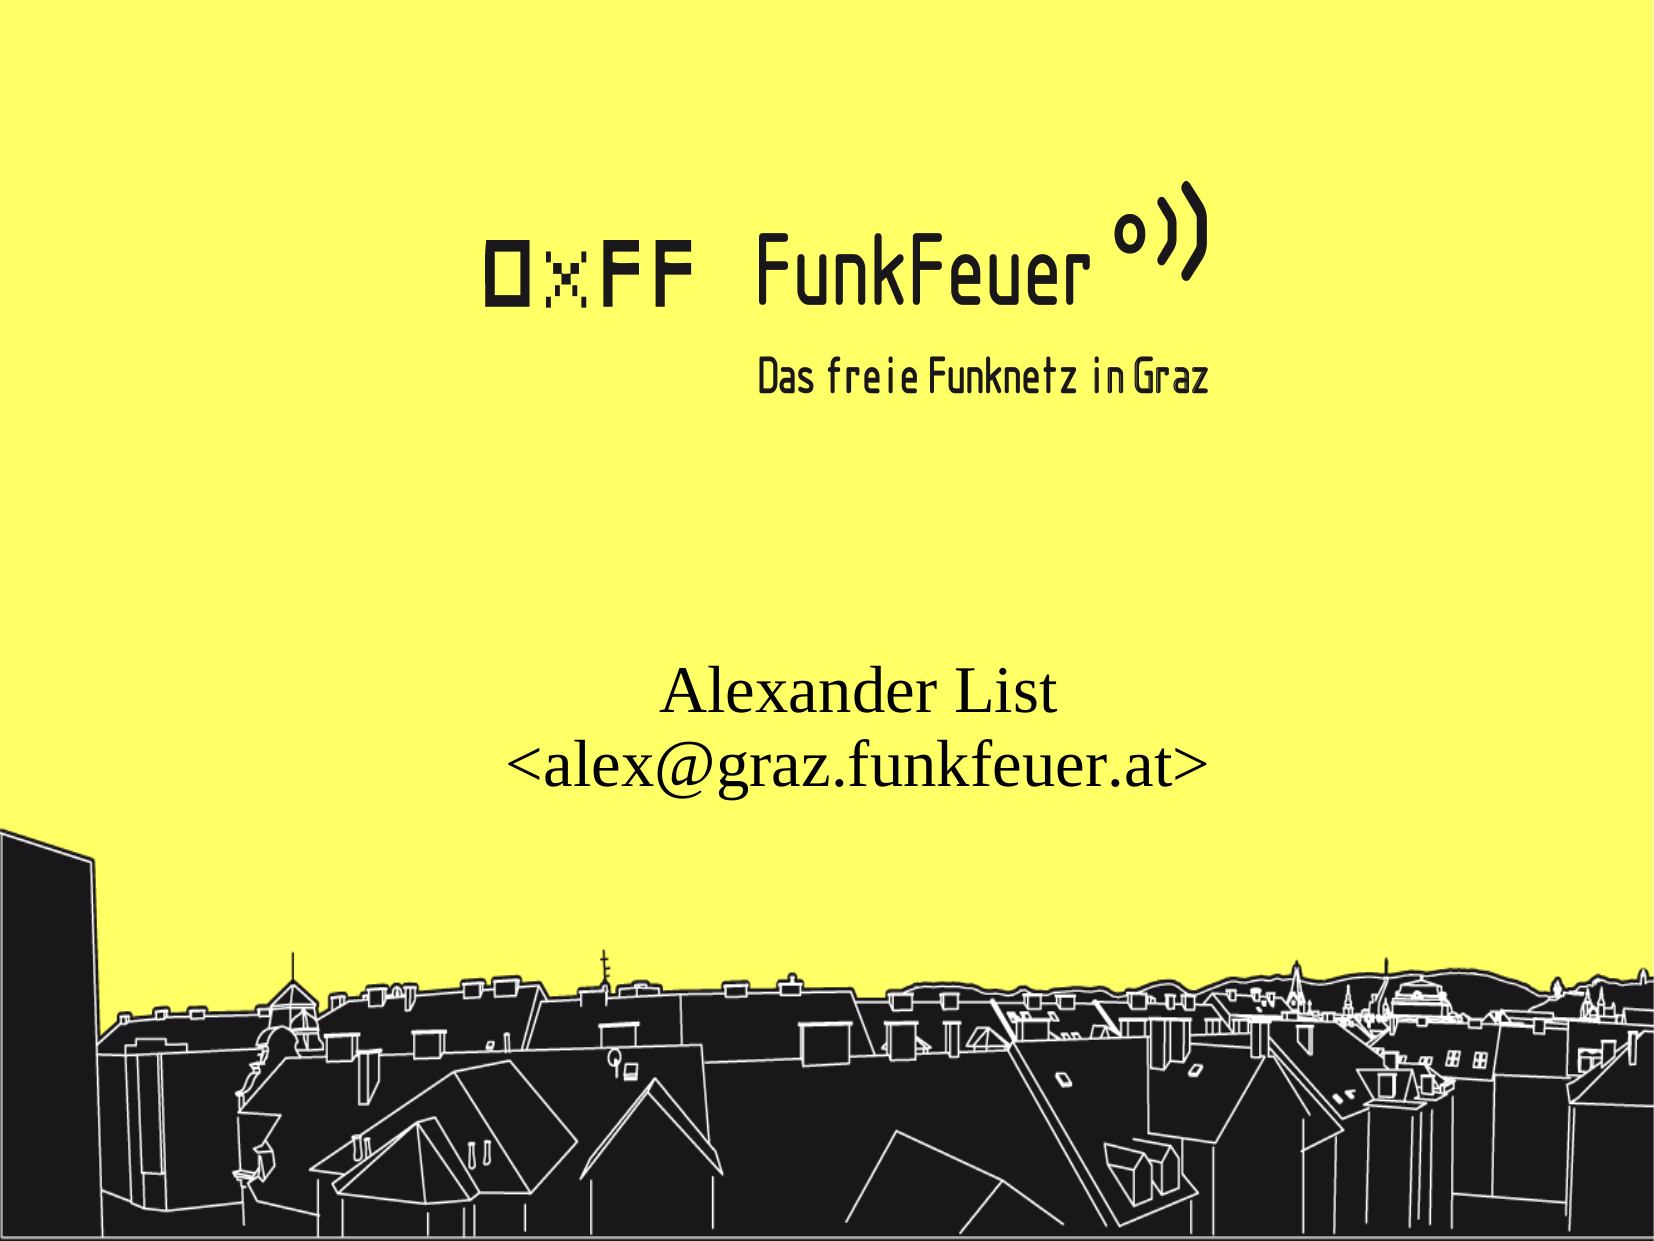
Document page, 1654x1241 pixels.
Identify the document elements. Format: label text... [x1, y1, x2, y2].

subtitle Alexander List <alex@graz.funkfeuer.at> [121, 329, 1561, 1125]
picture [0, 827, 1654, 1241]
picture [485, 181, 1216, 408]
